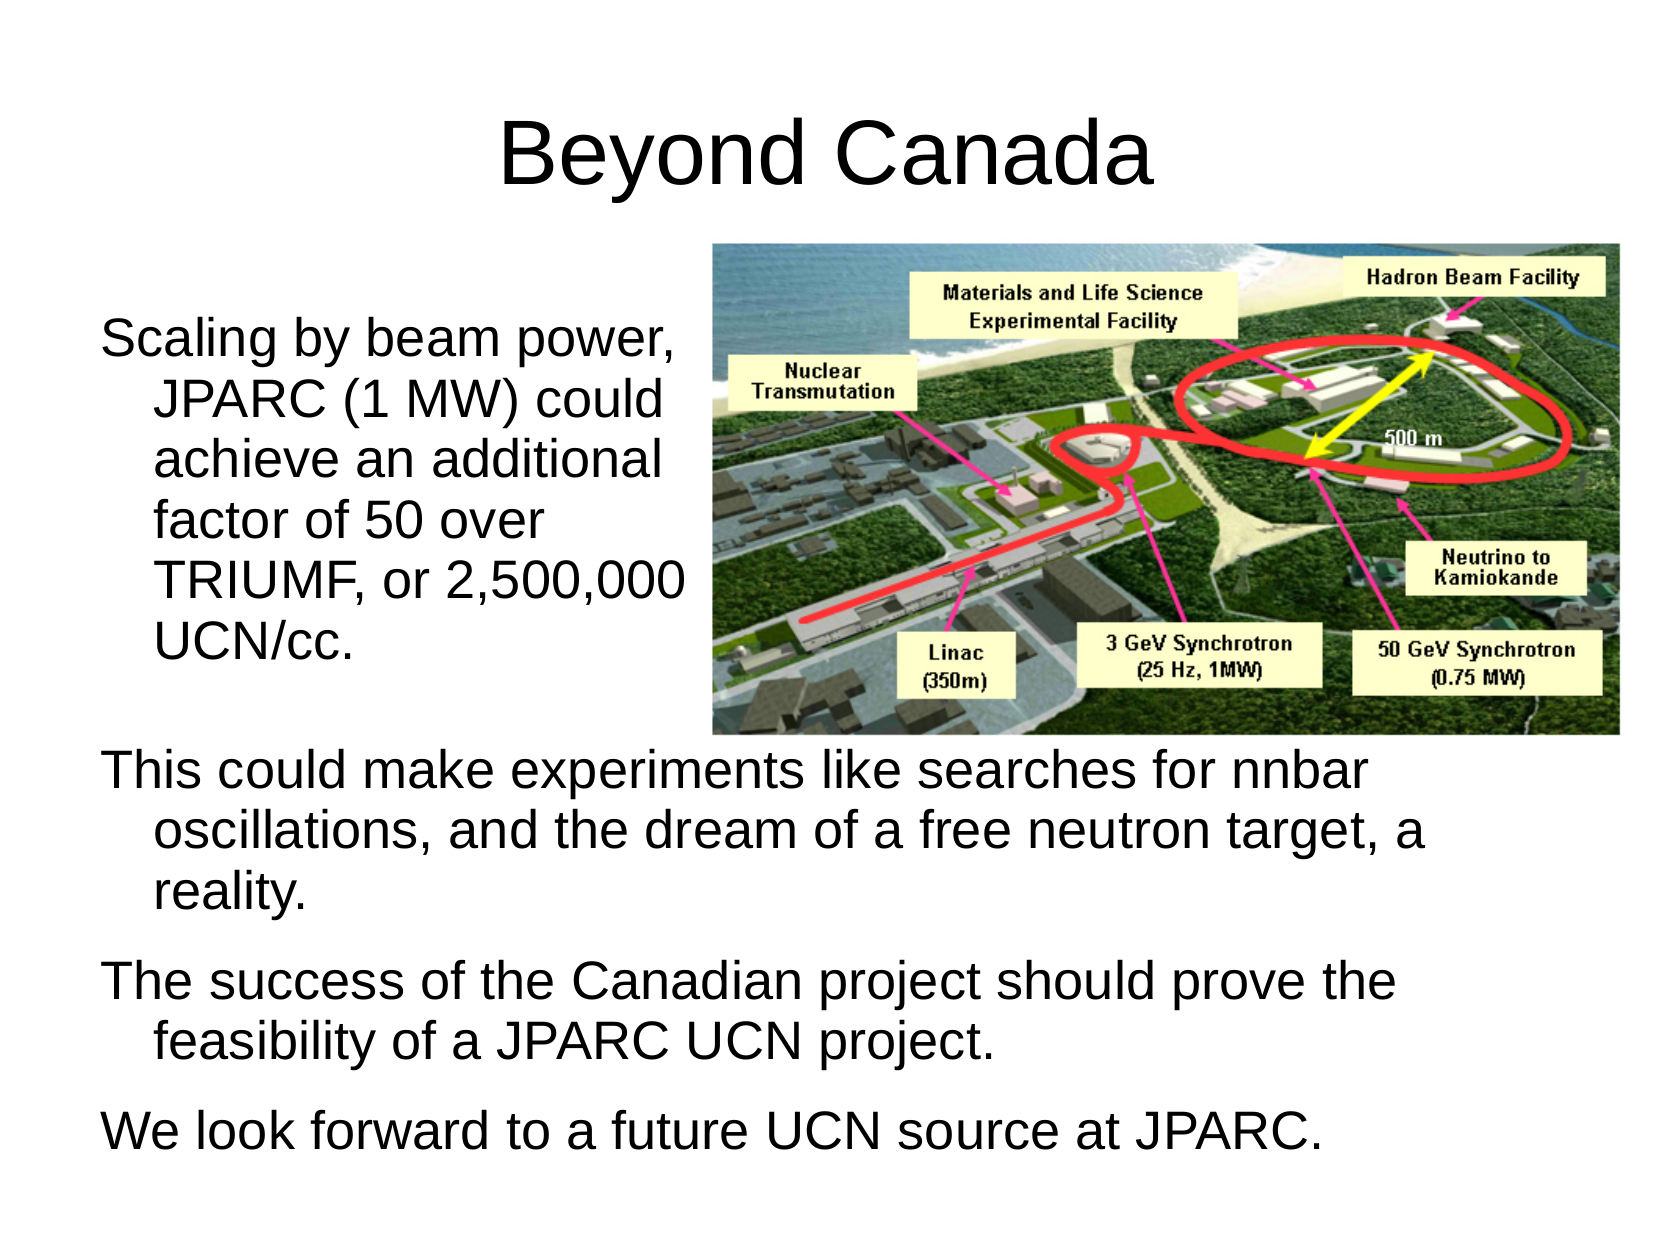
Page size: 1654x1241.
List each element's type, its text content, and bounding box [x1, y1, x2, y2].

list This could make experiments like searches for nnbar oscillations, and the dream of a free neutron target, a reality. The success of the Canadian project should prove the feasibility of a JPARC UCN project. We look forward to a future UCN source at JPARC. [82, 739, 1595, 1211]
picture [708, 236, 1628, 743]
list Scaling by beam power, JPARC (1 MW) could achieve an additional factor of 50 over TRIUMF, or 2,500,000 UCN/cc. [82, 307, 708, 712]
title Beyond Canada [82, 49, 1571, 257]
